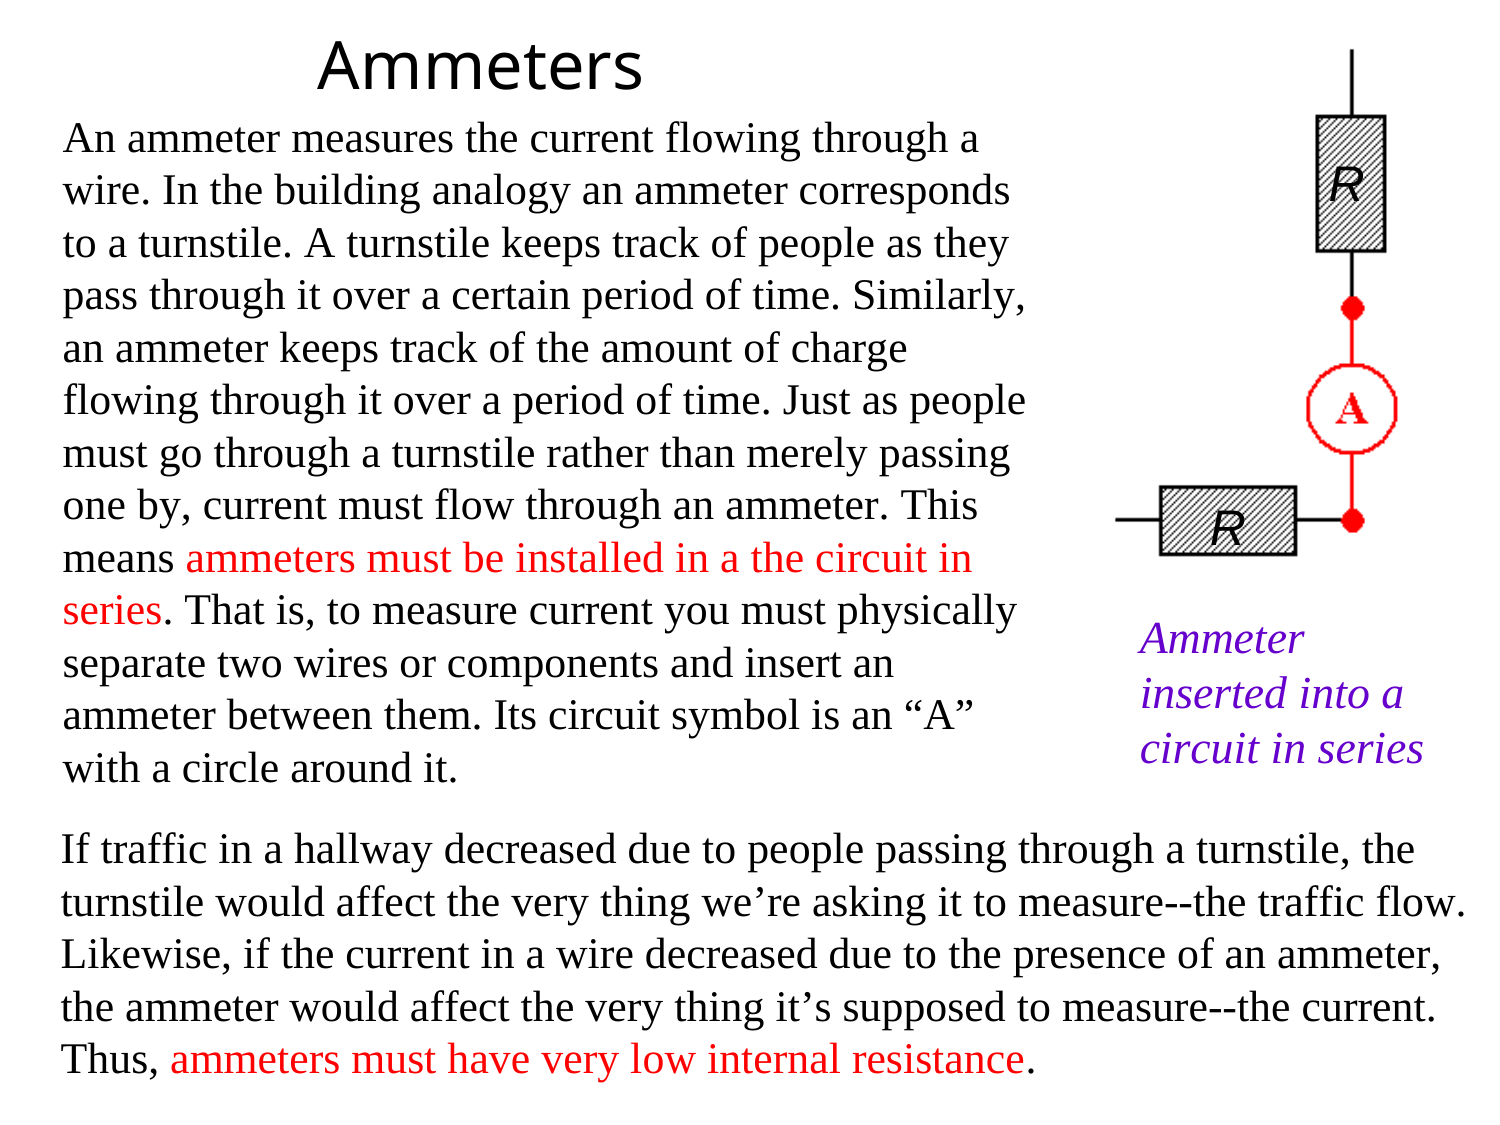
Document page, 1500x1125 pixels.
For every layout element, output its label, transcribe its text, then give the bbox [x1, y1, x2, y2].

title Ammeters [112, 0, 850, 101]
text_box Ammeter inserted into a circuit in series [1124, 600, 1463, 781]
picture [1063, 37, 1476, 582]
text_box If traffic in a hallway decreased due to people passing through a turnstile, the turnstile would affect the very thing we’re asking it to measure--the traffic flow. Likewise, if the current in a wire decreased due to the presence of an ammeter, the ammeter would affect the very thing it’s supposed to measure--the current. Thus, ammeters must have very low internal resistance. [45, 812, 1500, 1091]
text_box R [1195, 487, 1271, 563]
text_box An ammeter measures the current flowing through a wire. In the building analogy an ammeter corresponds to a turnstile. A turnstile keeps track of people as they pass through it over a certain period of time. Similarly, an ammeter keeps track of the amount of charge flowing through it over a period of time. Just as people must go through a turnstile rather than merely passing one by, current must flow through an ammeter. This means ammeters must be installed in a the circuit in series. That is, to measure current you must physically separate two wires or components and insert an ammeter between them. Its circuit symbol is an “A” with a circle around it. [47, 101, 1048, 800]
text_box R [1314, 143, 1390, 220]
